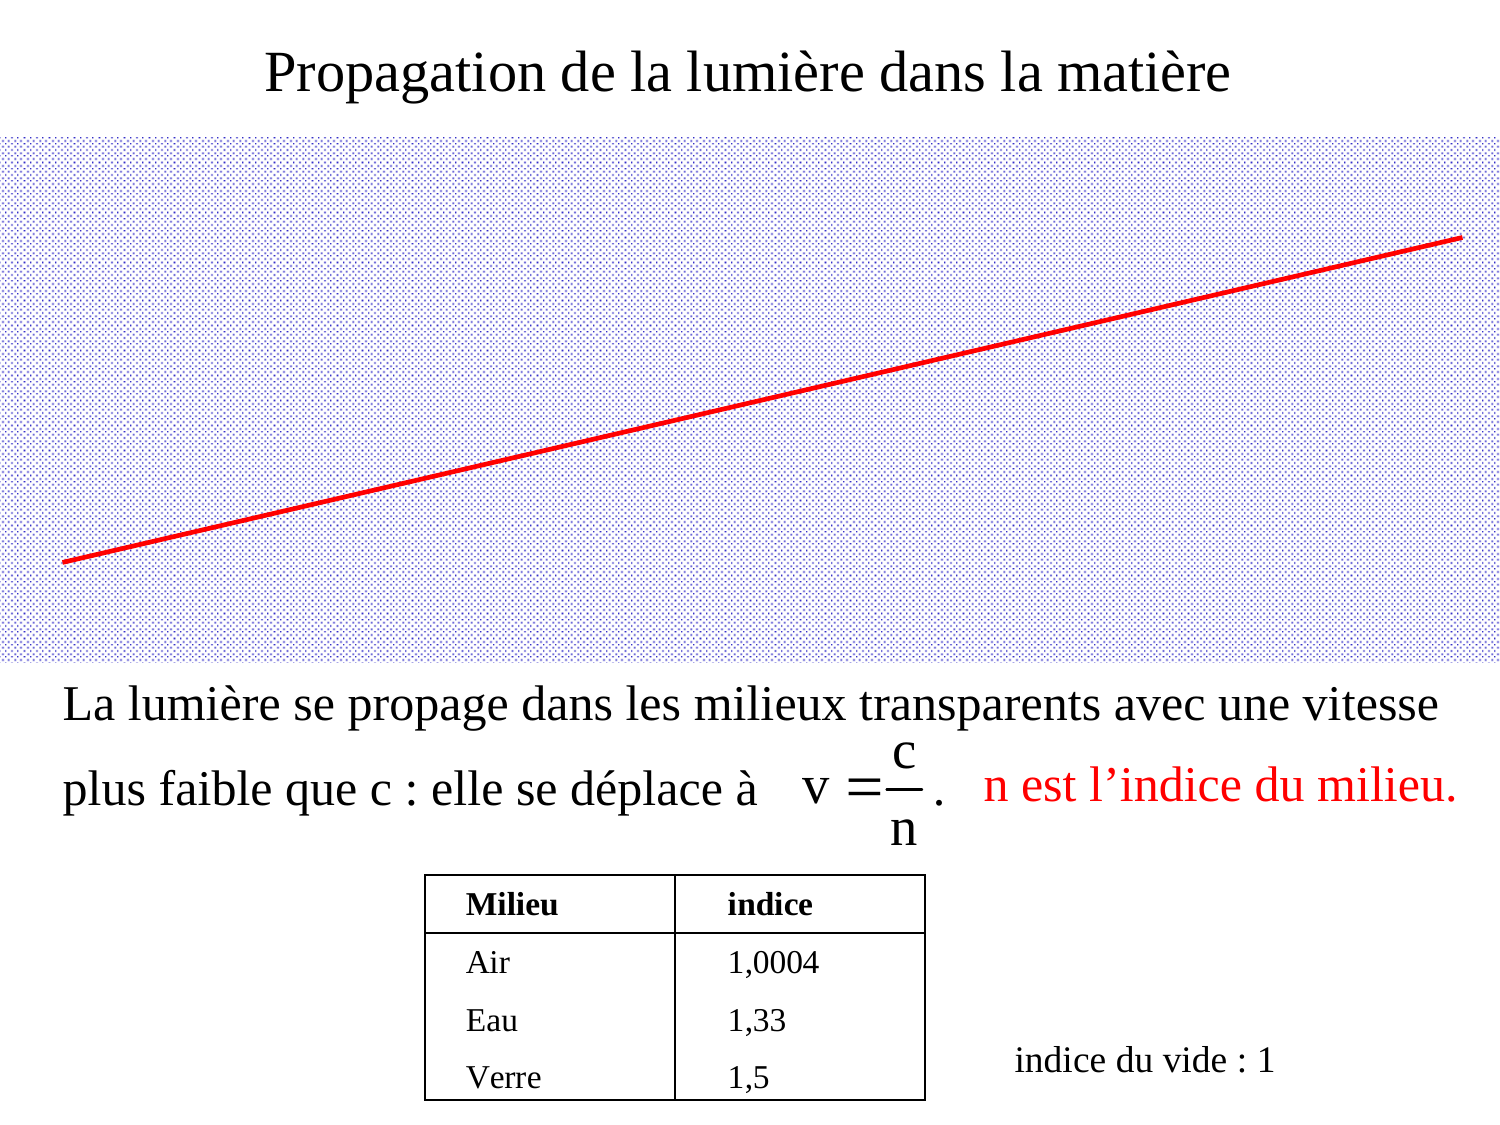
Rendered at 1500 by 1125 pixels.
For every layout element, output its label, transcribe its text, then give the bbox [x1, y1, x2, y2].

text_box n est l’indice du milieu. [968, 743, 1486, 820]
text_box indice du vide : 1 [999, 1027, 1291, 1088]
chart [793, 716, 935, 858]
chart [676, 885, 924, 932]
text_box [0, 137, 1500, 663]
text_box Propagation de la lumière dans la matière [249, 24, 1247, 111]
chart [438, 934, 674, 1099]
chart [676, 934, 924, 1099]
chart [438, 885, 1499, 1125]
text_box La lumière se propage dans les milieux transparents avec une vitesse plus faible que c : elle se déplace à . [48, 662, 1456, 823]
chart [438, 885, 674, 932]
